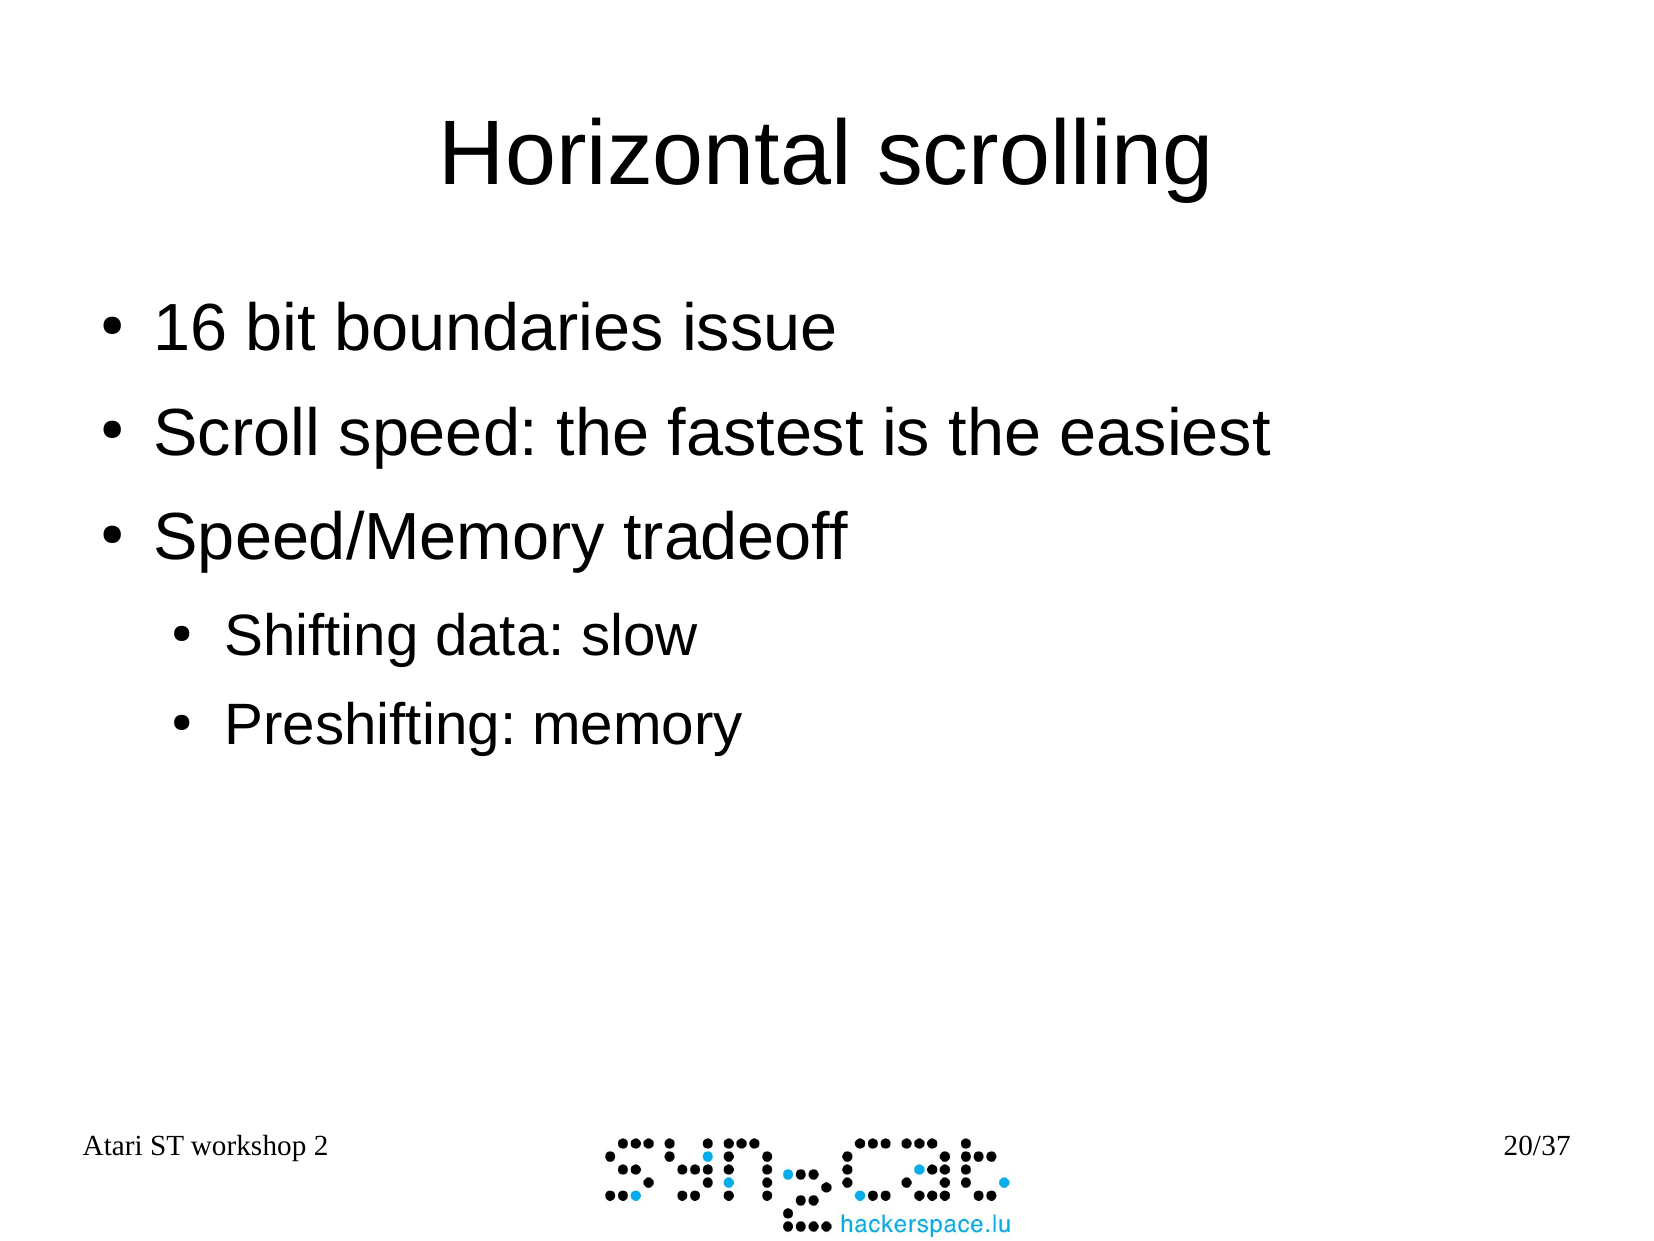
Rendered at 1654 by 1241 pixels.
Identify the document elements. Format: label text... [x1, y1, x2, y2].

list 16 bit boundaries issue Scroll speed: the fastest is the easiest Speed/Memory tradeoff Shifting data: slow Preshifting: memory [82, 290, 1571, 1109]
picture [600, 1124, 1025, 1241]
title Horizontal scrolling [82, 49, 1571, 257]
